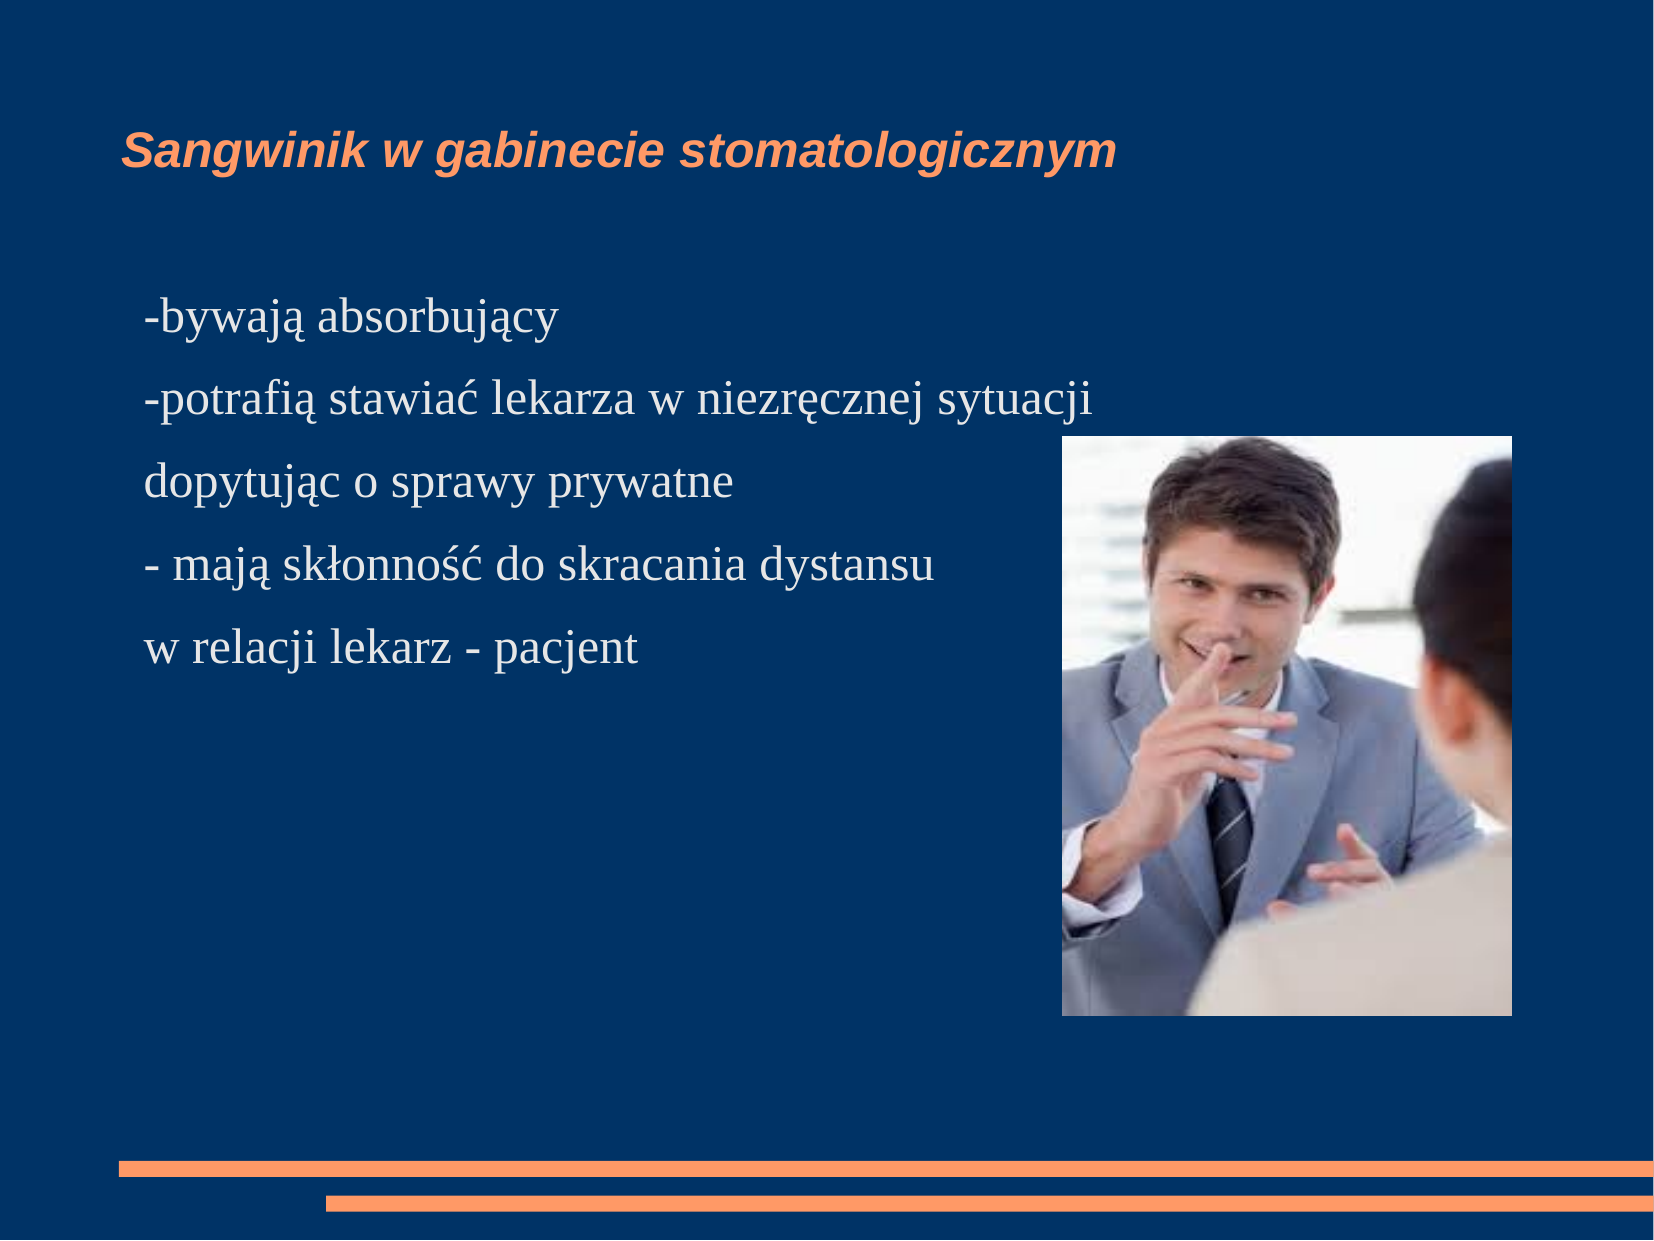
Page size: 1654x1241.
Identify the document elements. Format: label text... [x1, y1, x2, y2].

picture [1062, 436, 1512, 1016]
list -bywają absorbujący -potrafią stawiać lekarza w niezręcznej sytuacji dopytując o sprawy prywatne - mają skłonność do skracania dystansu w relacji lekarz - pacjent [143, 259, 1583, 1070]
title Sangwinik w gabinecie stomatologicznym [121, 46, 1534, 254]
